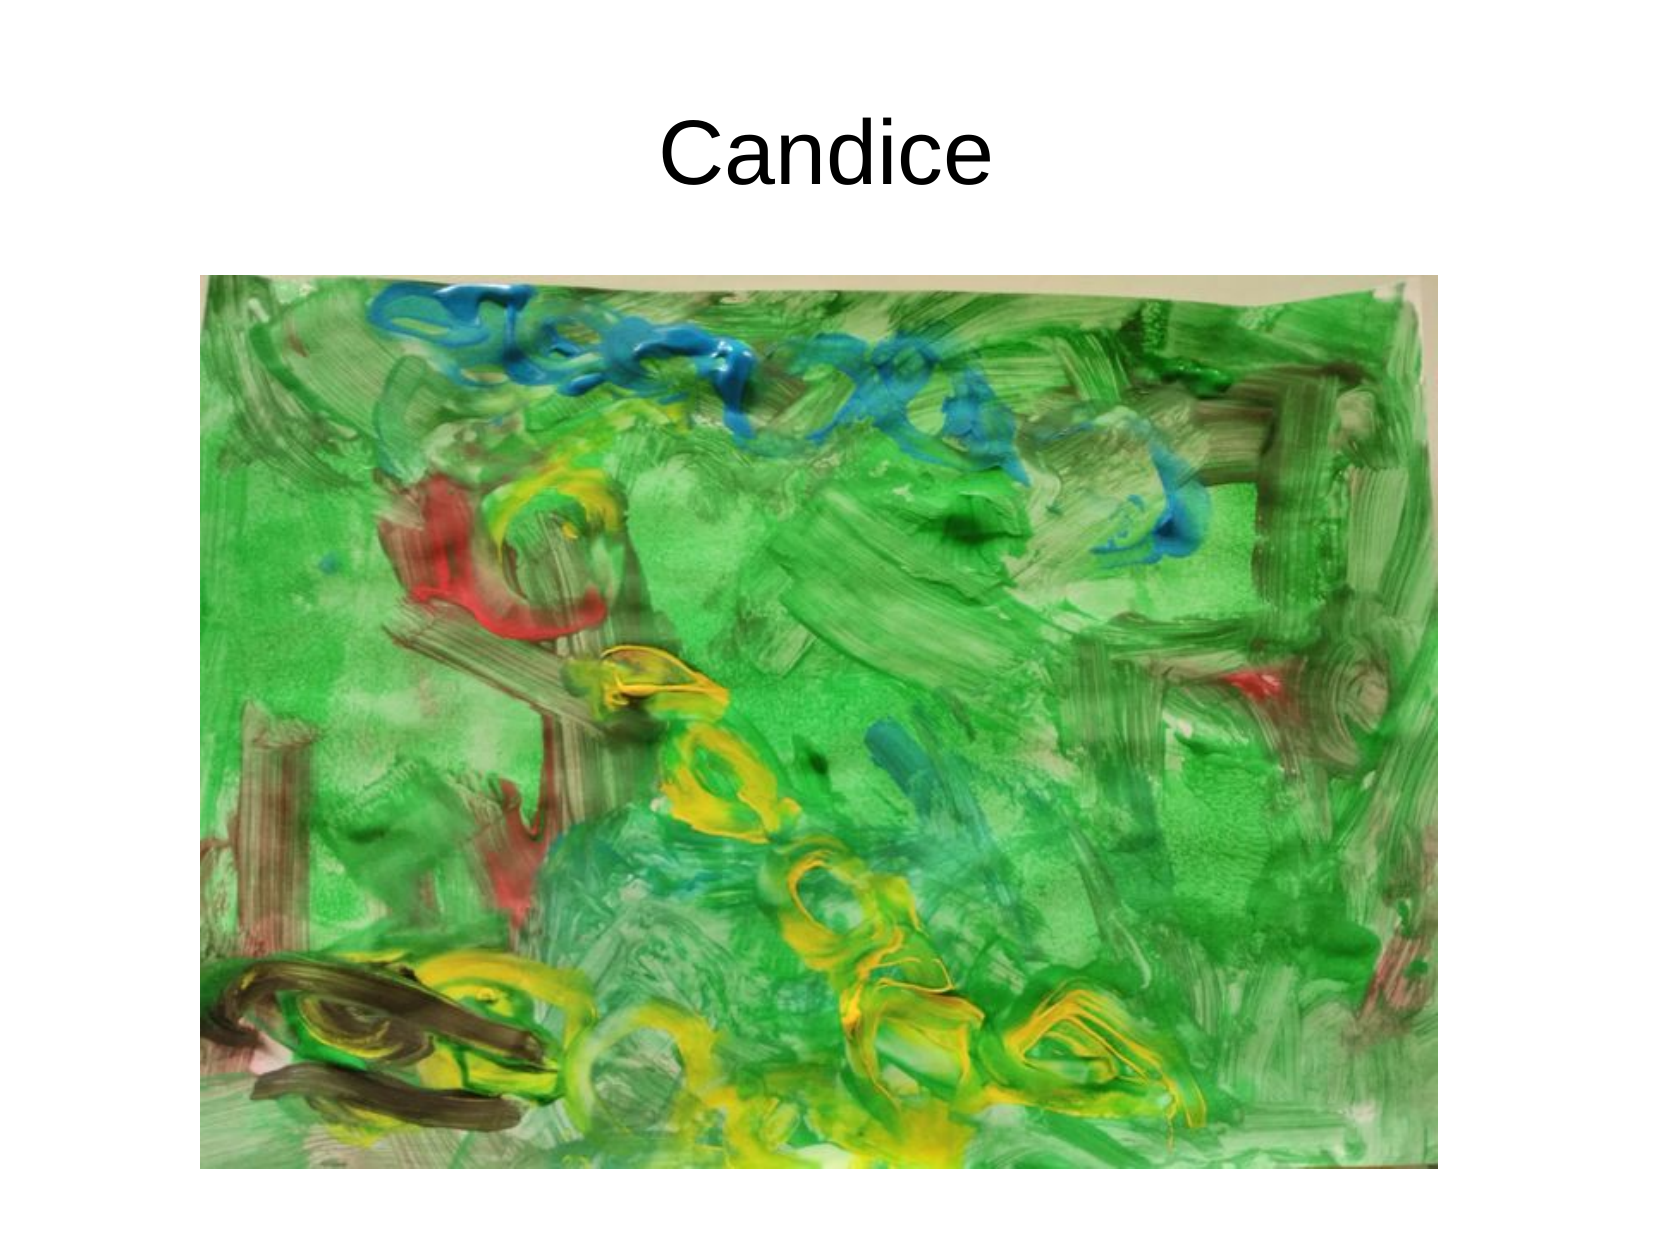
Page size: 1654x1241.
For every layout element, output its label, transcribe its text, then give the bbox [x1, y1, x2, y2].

picture [200, 275, 1438, 1169]
title Candice [82, 49, 1571, 257]
